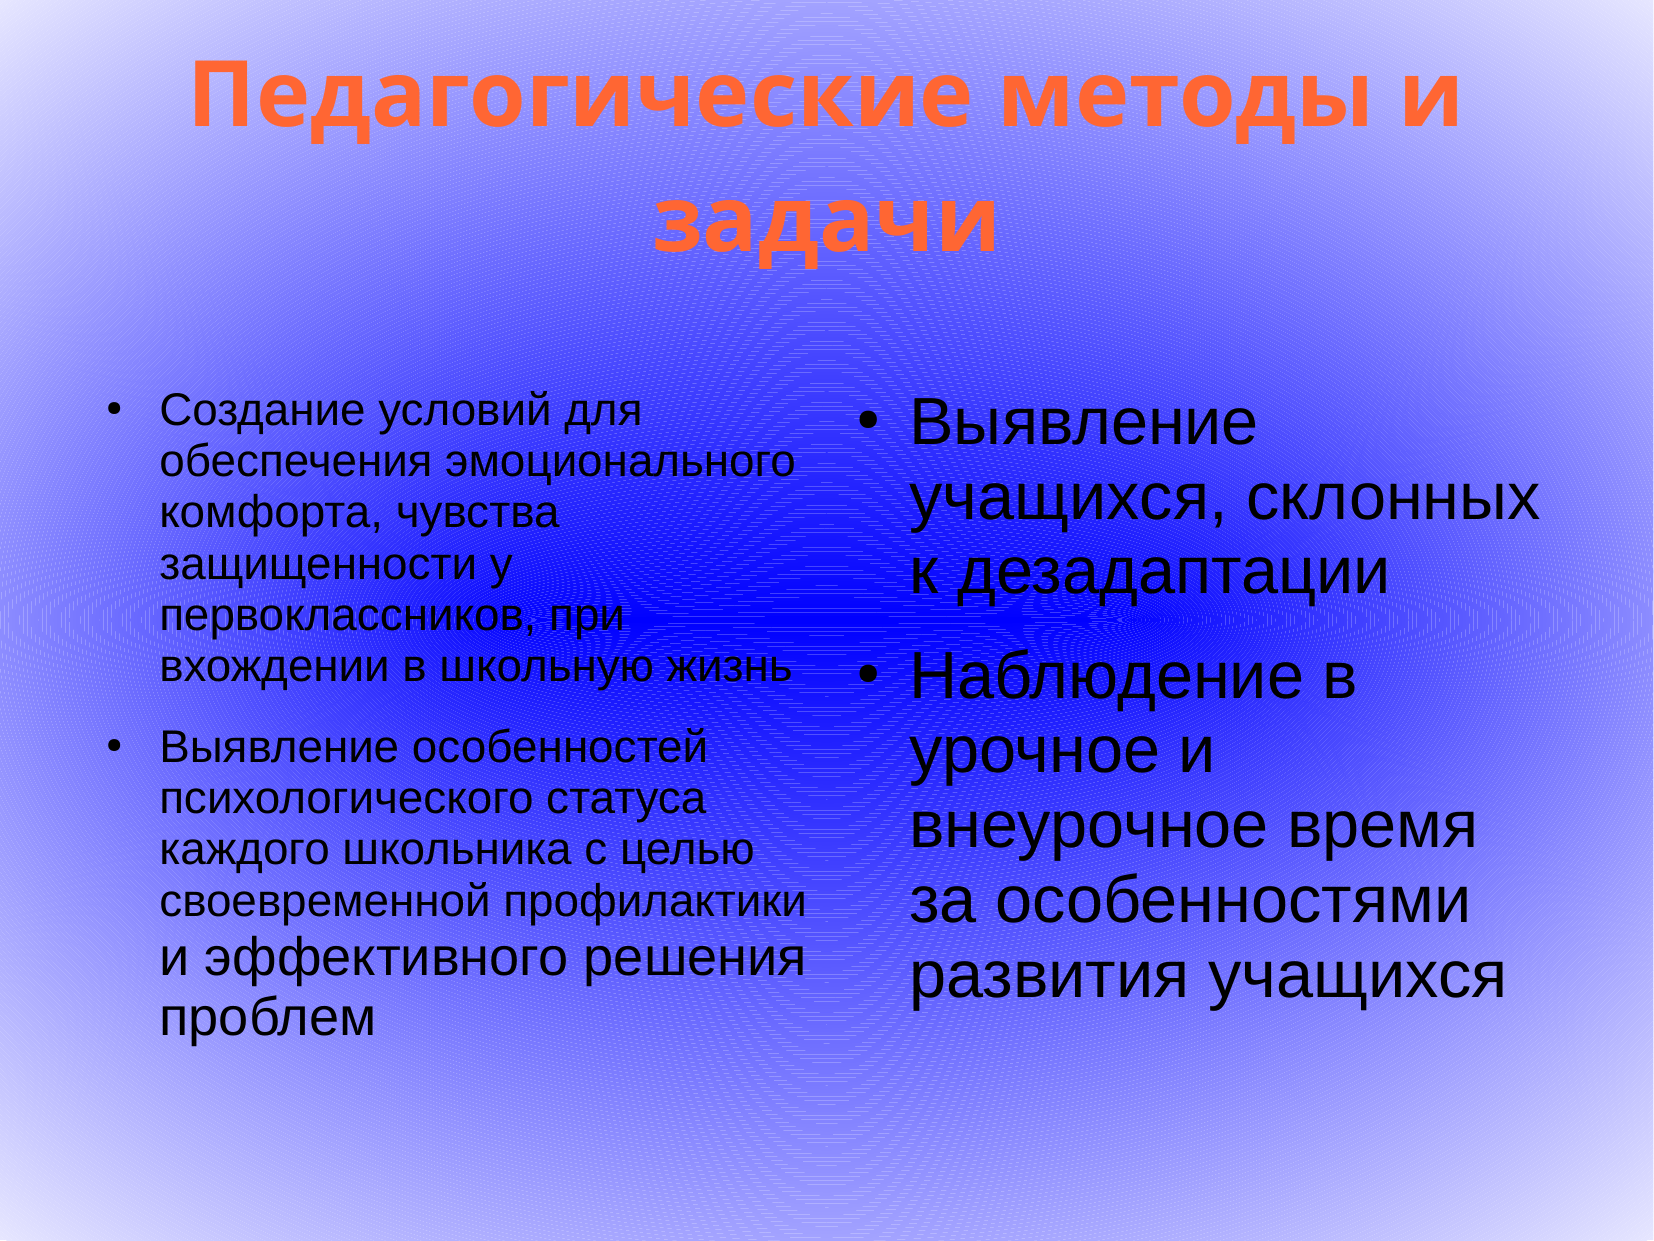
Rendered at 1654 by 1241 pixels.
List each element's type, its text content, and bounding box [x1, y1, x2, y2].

list Выявление учащихся, склонных к дезадаптации Наблюдение в урочное и внеурочное время за особенностями развития учащихся [838, 383, 1565, 1203]
list Создание условий для обеспечения эмоционального комфорта, чувства защищенности у первоклассников, при вхождении в школьную жизнь Выявление особенностей психологического статуса каждого школьника с целью своевременной профилактики и эффективного решения проблем [88, 383, 815, 1203]
title Педагогические методы и задачи [82, 25, 1571, 281]
